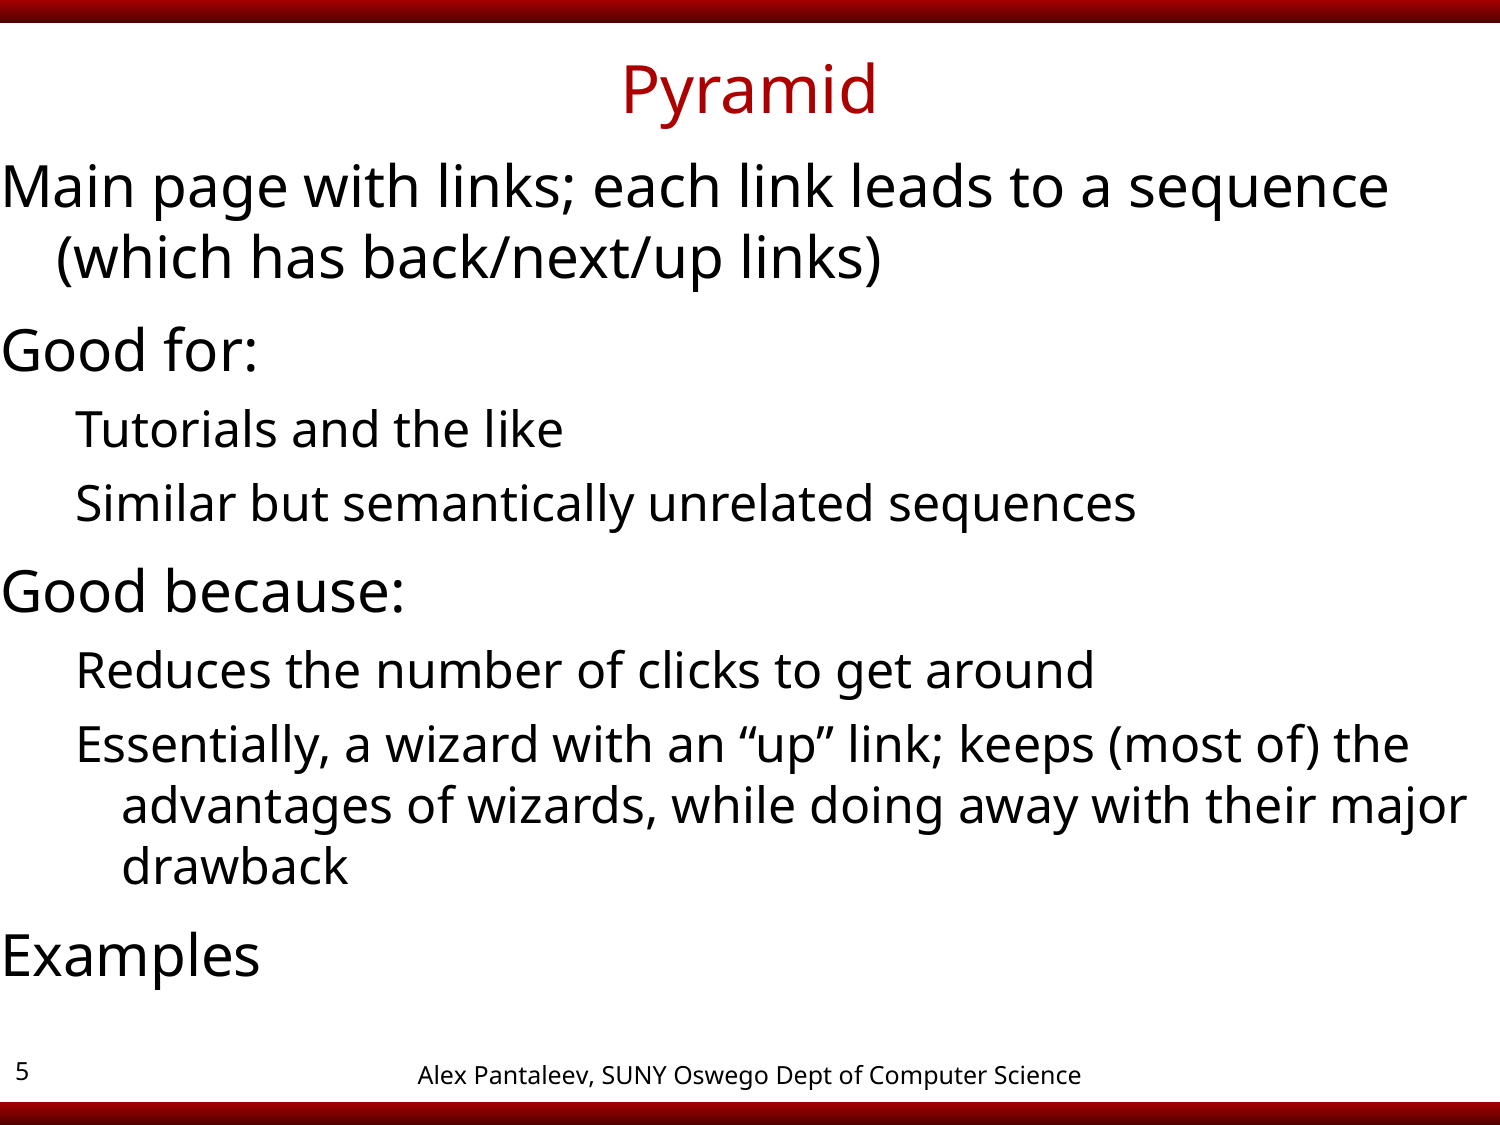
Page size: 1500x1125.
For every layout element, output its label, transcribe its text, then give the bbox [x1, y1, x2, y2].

list Main page with links; each link leads to a sequence (which has back/next/up links) Good for: Tutorials and the like Similar but semantically unrelated sequences Good because: Reduces the number of clicks to get around Essentially, a wizard with an “up” link; keeps (most of) the advantages of wizards, while doing away with their major drawback Examples [0, 149, 1476, 1063]
title Pyramid [0, 24, 1500, 150]
